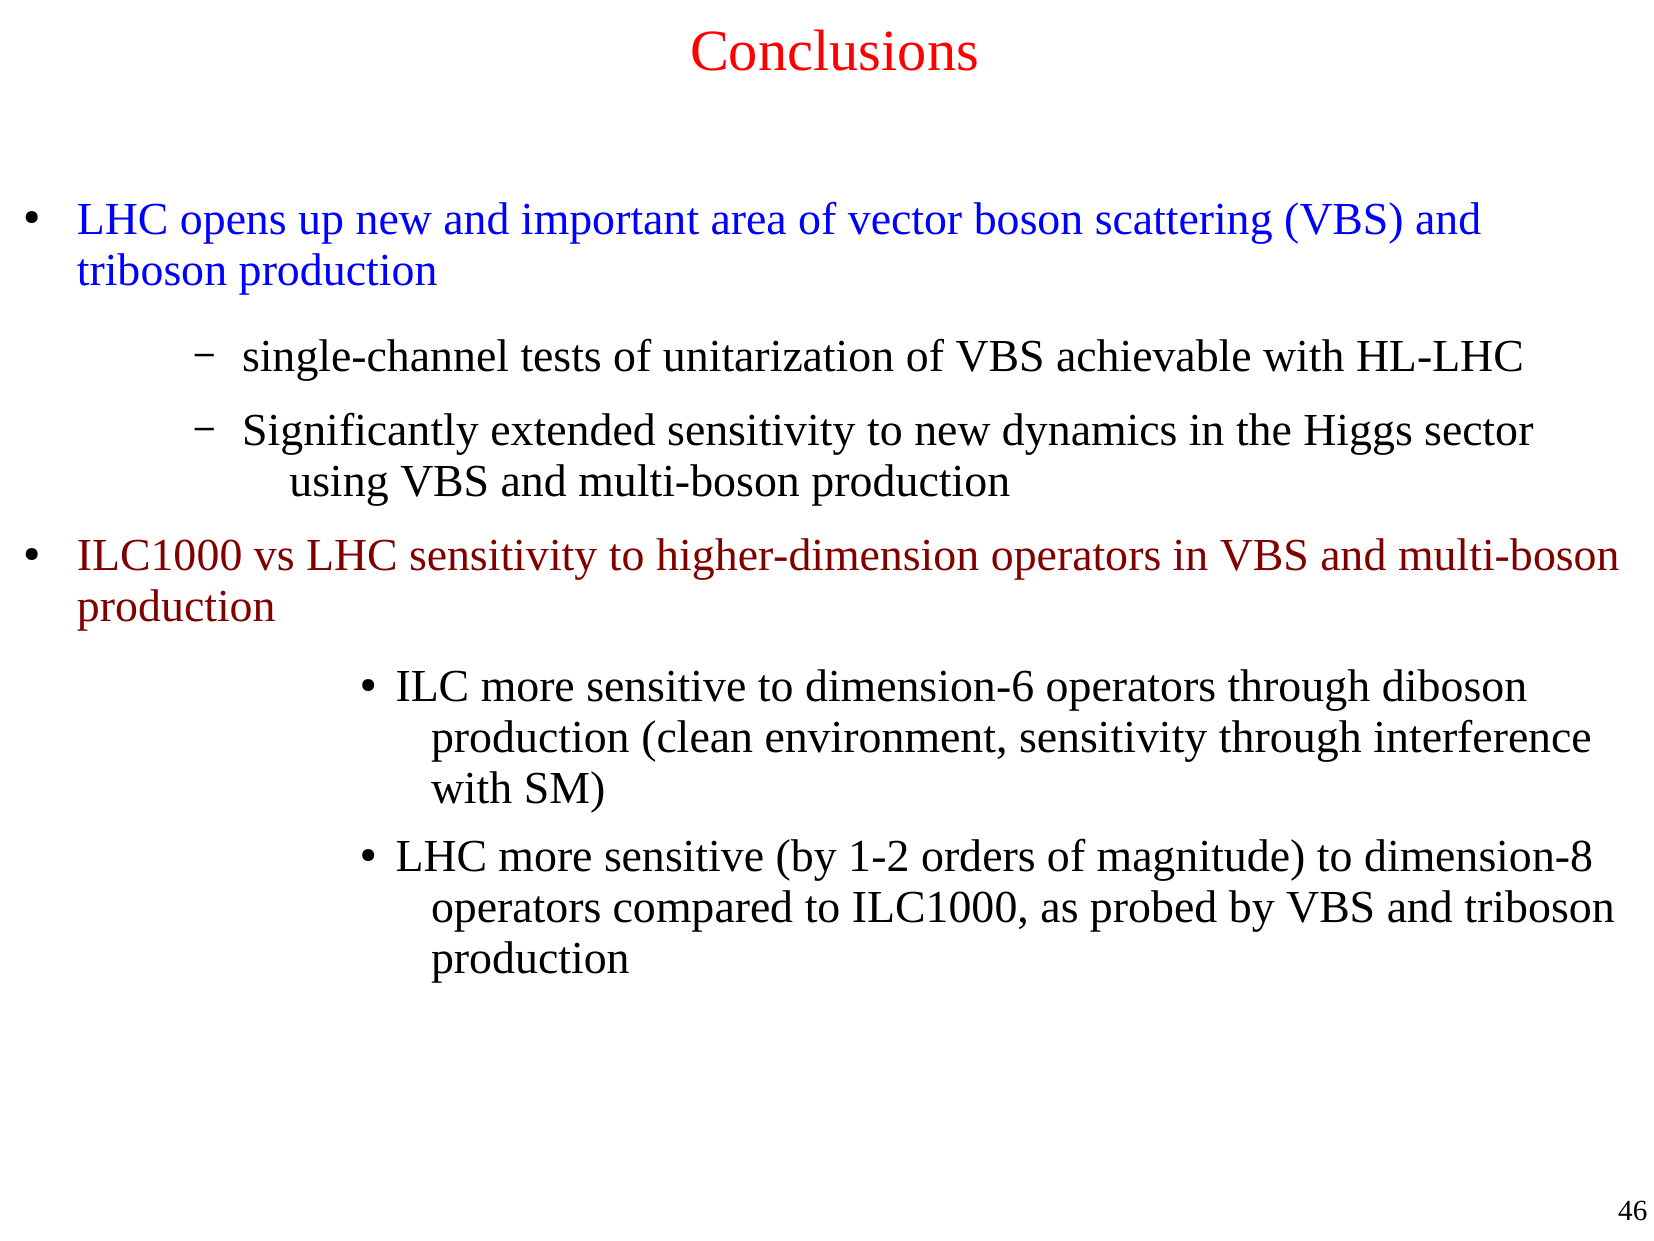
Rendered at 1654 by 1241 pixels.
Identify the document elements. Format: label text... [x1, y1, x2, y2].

list LHC opens up new and important area of vector boson scattering (VBS) and triboson production single-channel tests of unitarization of VBS achievable with HL-LHC Significantly extended sensitivity to new dynamics in the Higgs sector using VBS and multi-boson production ILC1000 vs LHC sensitivity to higher-dimension operators in VBS and multi-boson production ILC more sensitive to dimension-6 operators through diboson production (clean environment, sensitivity through interference with SM) LHC more sensitive (by 1-2 orders of magnitude) to dimension-8 operators compared to ILC1000, as probed by VBS and triboson production [5, 116, 1641, 1113]
title Conclusions [128, 0, 1541, 116]
